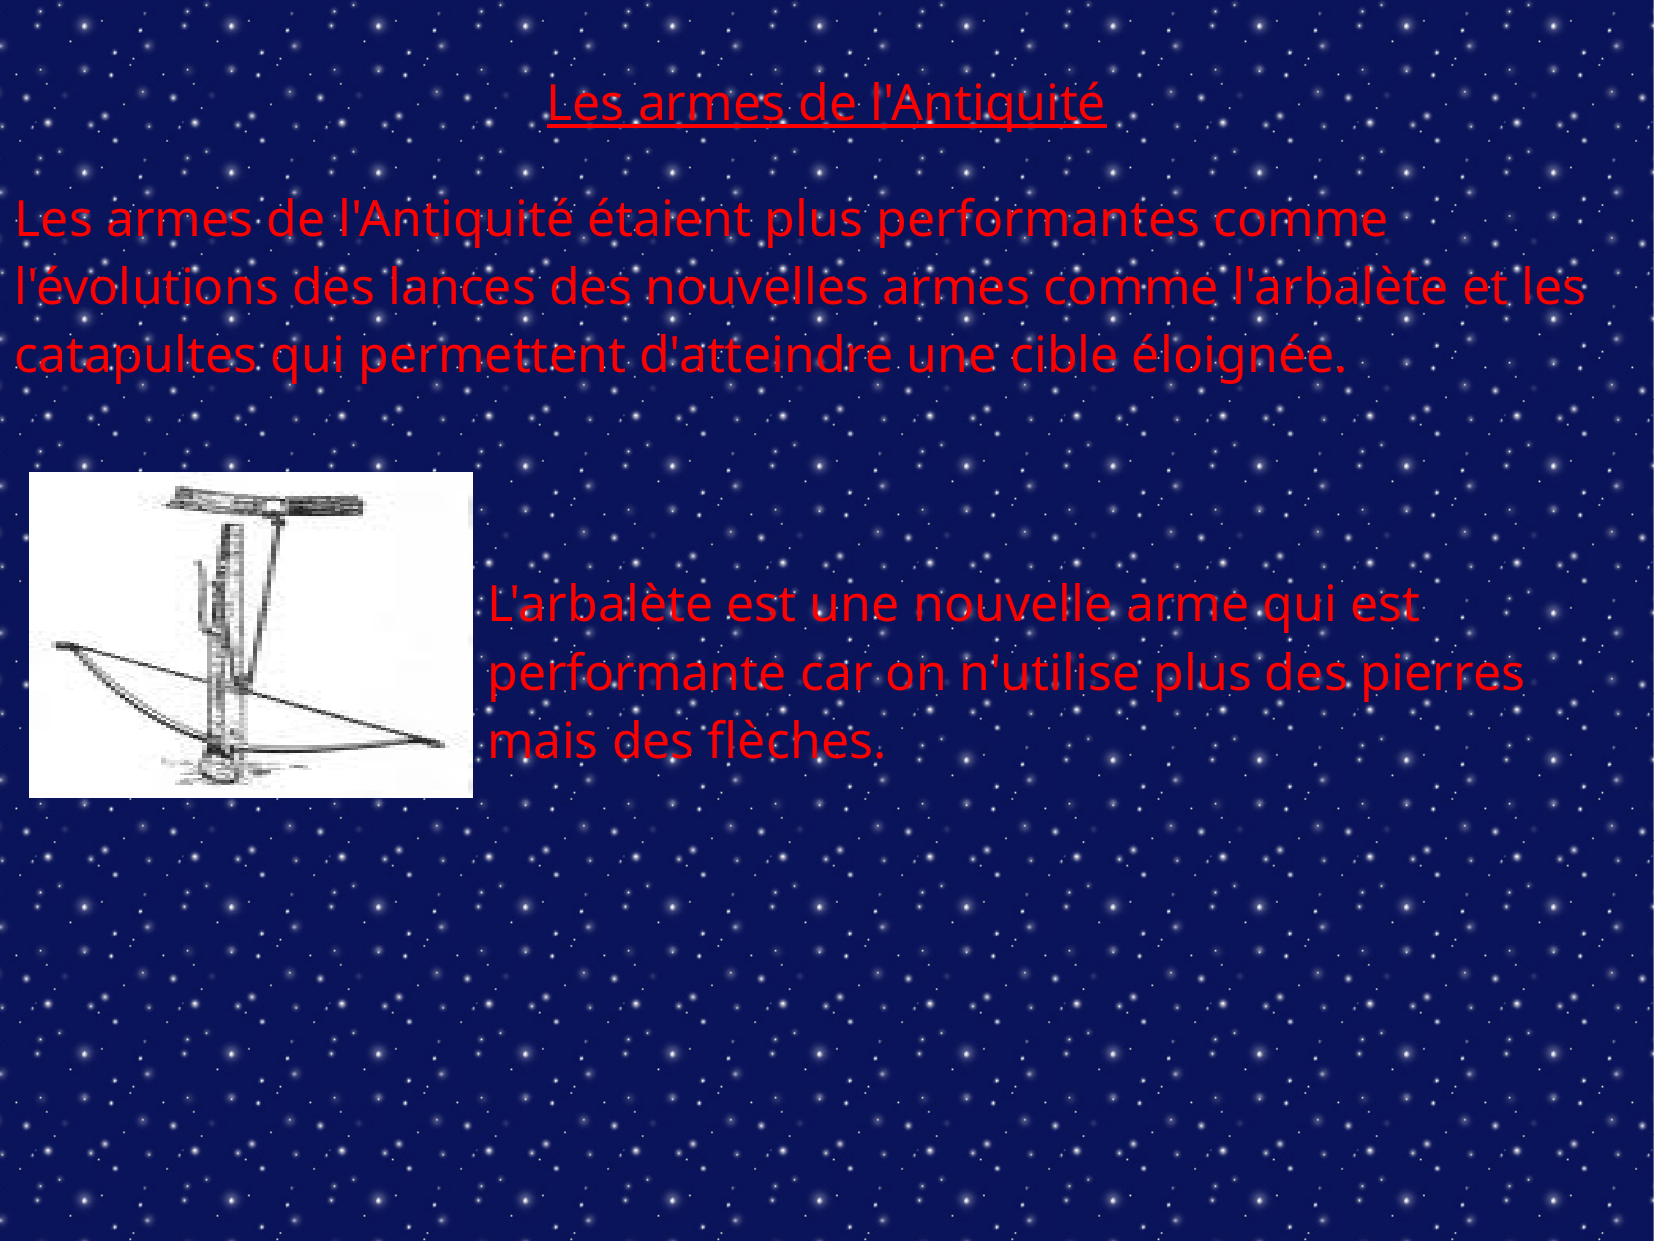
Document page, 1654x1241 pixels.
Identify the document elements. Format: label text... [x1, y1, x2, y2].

text_box Les armes de l'Antiquité étaient plus performantes comme l'évolutions des lances des nouvelles armes comme l'arbalète et les catapultes qui permettent d'atteindre une cible éloignée. [0, 175, 1625, 473]
picture [0, 145, 1654, 1241]
text_box Les armes de l'Antiquité [0, 59, 1654, 145]
picture [0, 0, 1654, 59]
text_box L'arbalète est une nouvelle arme qui est performante car on n'utilise plus des pierres mais des flèches. [472, 561, 1625, 788]
